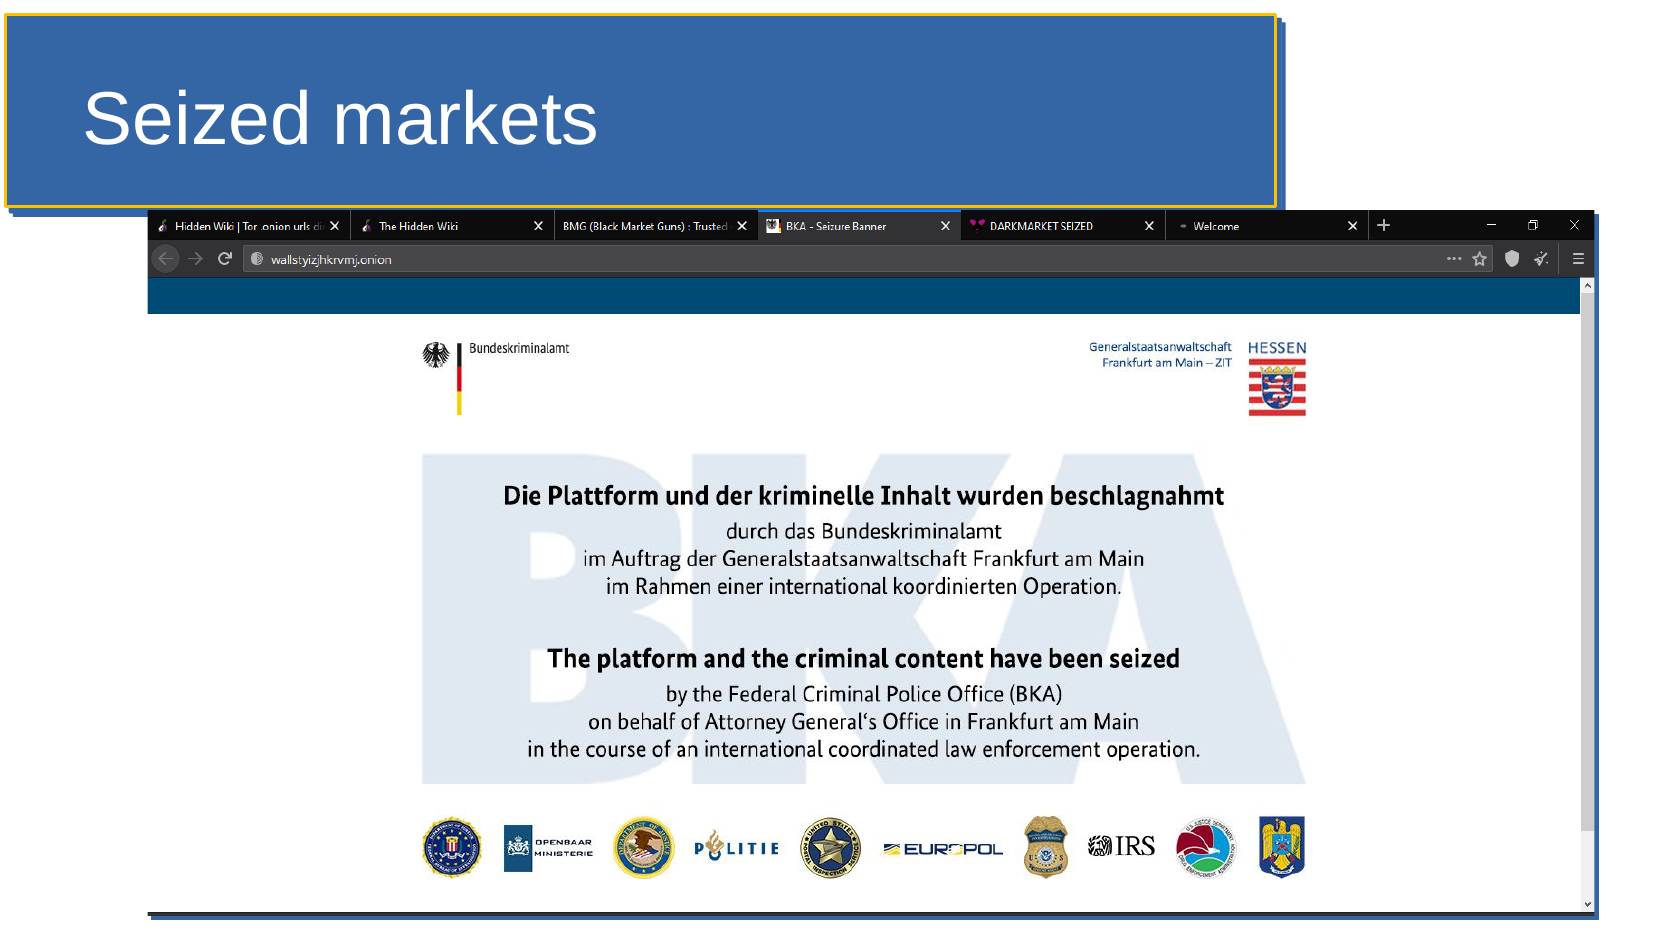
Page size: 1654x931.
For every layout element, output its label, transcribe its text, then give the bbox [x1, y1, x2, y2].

title Seized markets [82, 44, 1235, 192]
picture [147, 210, 1595, 916]
